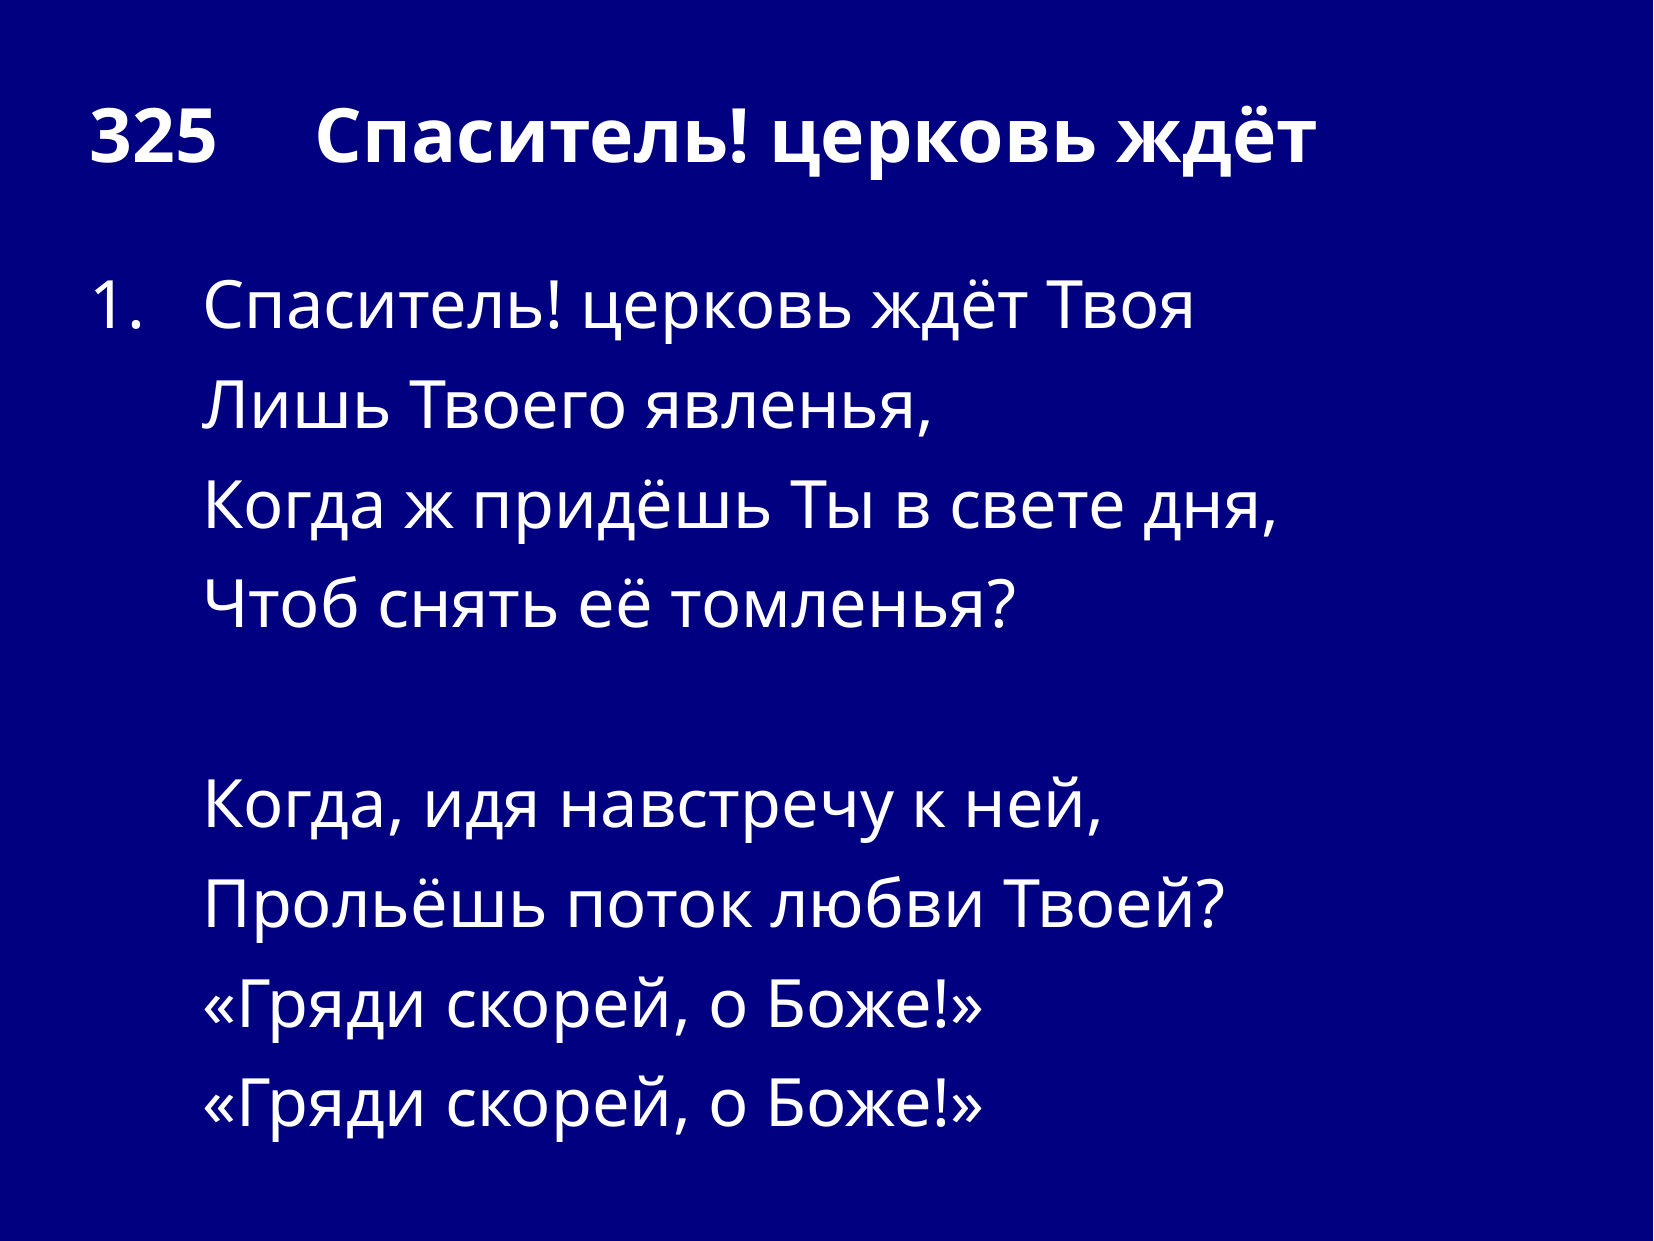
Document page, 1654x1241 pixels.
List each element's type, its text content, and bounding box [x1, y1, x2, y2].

text_box 325 Спаситель! церковь ждёт [75, 75, 1576, 188]
text_box 1. Спаситель! церковь ждёт Твоя Лишь Твоего явленья, Когда ж придёшь Ты в свете дня, Чтоб снять её томленья? Когда, идя навстречу к ней, Прольёшь поток любви Твоей? «Гряди скорей, о Боже!» «Гряди скорей, о Боже!» [75, 188, 1576, 1163]
